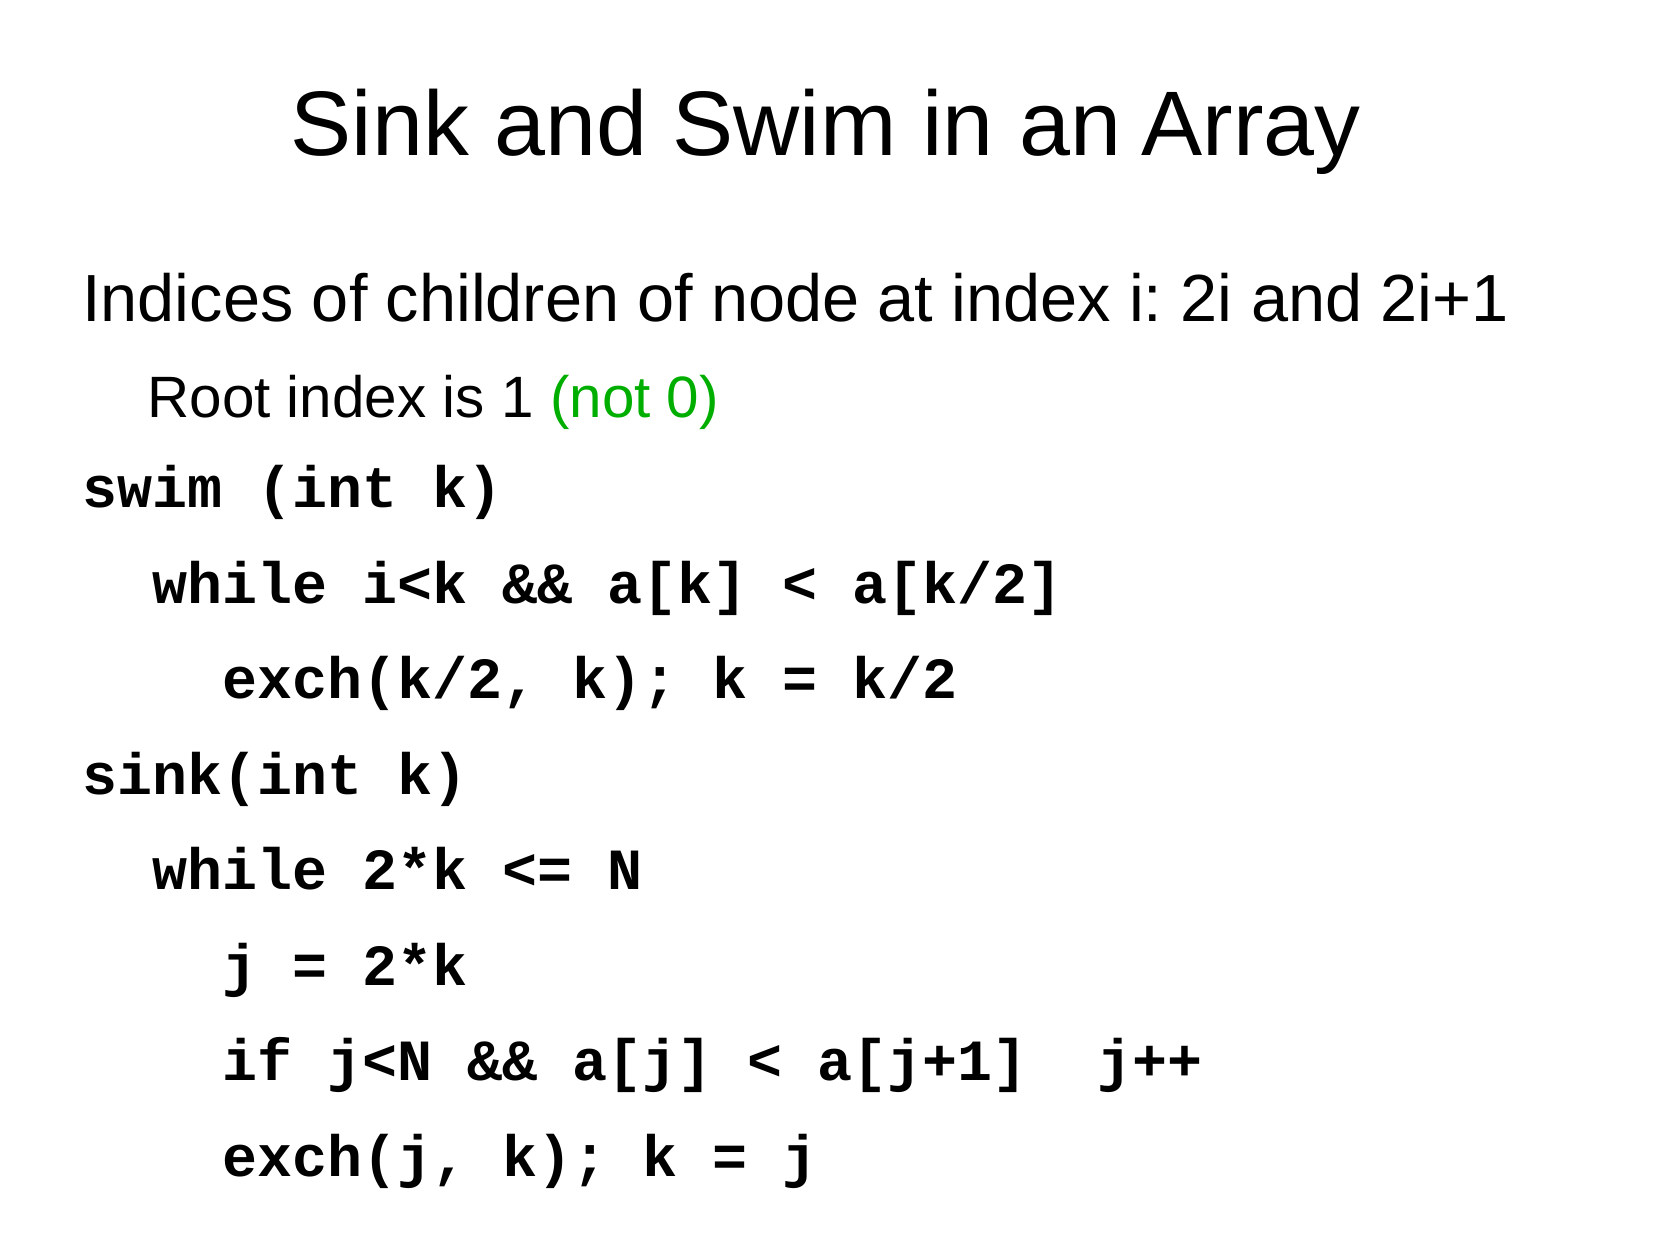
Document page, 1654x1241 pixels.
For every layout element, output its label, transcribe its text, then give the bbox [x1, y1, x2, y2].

list Indices of children of node at index i: 2i and 2i+1 Root index is 1 (not 0) swim (int k) while i<k && a[k] < a[k/2] exch(k/2, k); k = k/2 sink(int k) while 2*k <= N j = 2*k if j<N && a[j] < a[j+1] j++ exch(j, k); k = j [82, 260, 1571, 1198]
title Sink and Swim in an Array [82, 19, 1571, 227]
